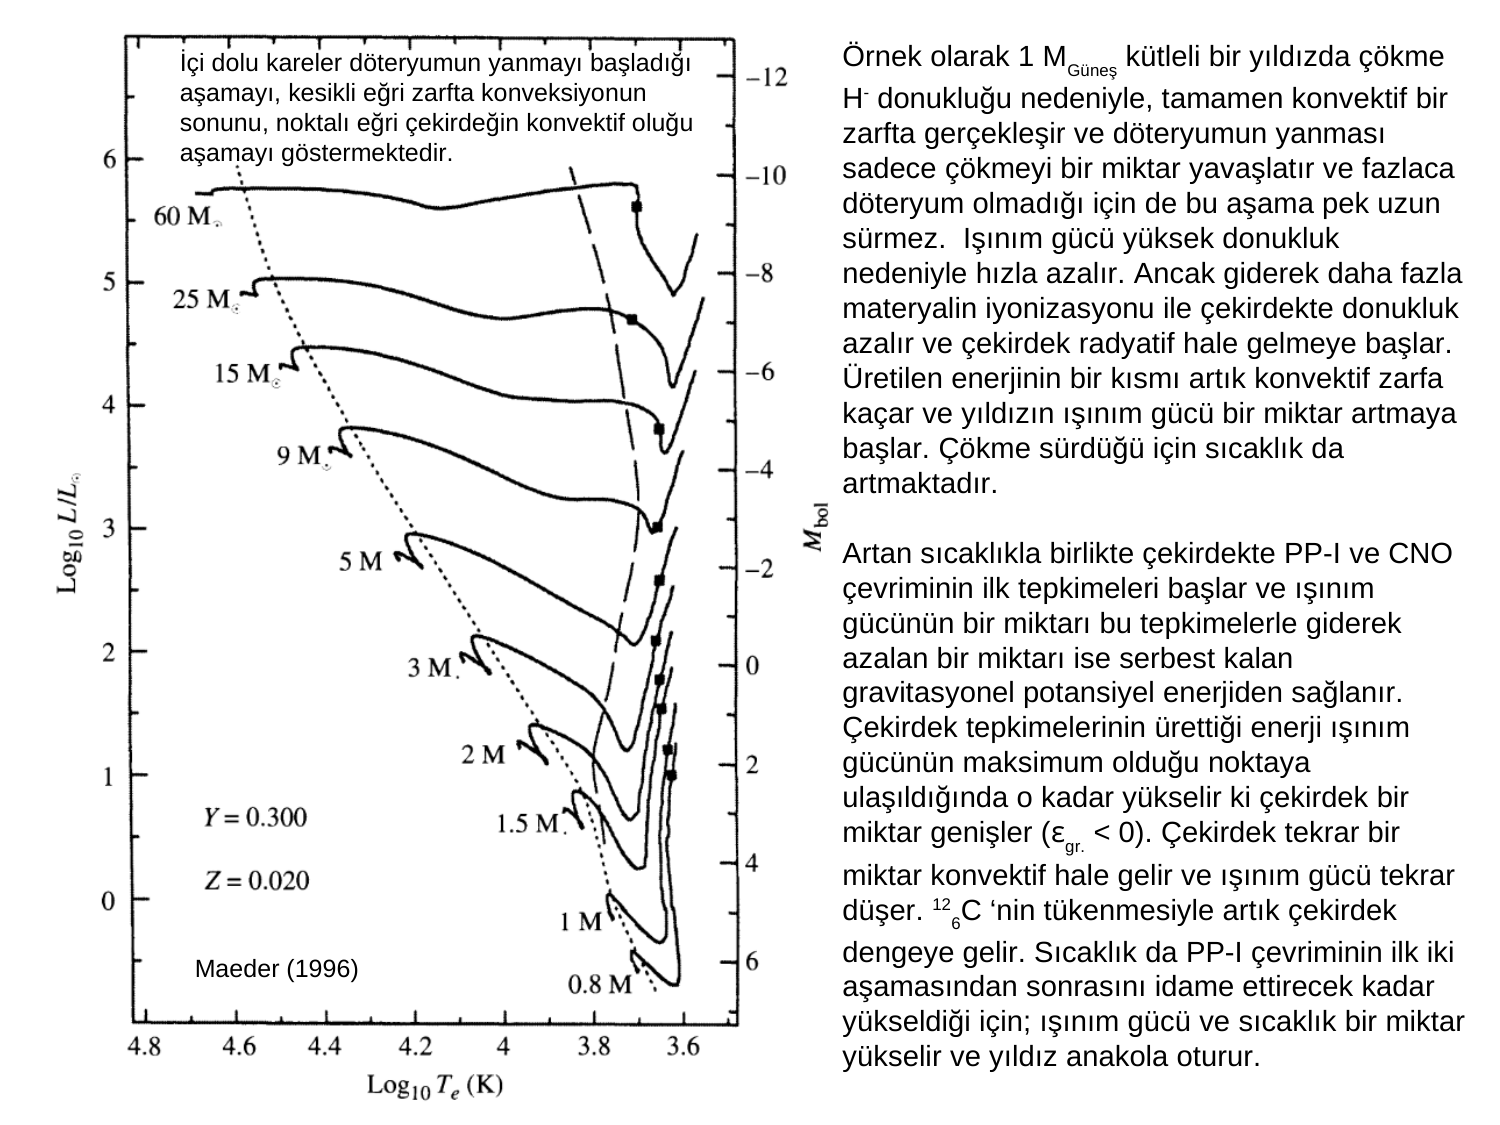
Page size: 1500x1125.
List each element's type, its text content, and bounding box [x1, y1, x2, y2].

picture [10, 13, 871, 1122]
text_box İçi dolu kareler döteryumun yanmayı başladığı aşamayı, kesikli eğri zarfta konveksiyonun sonunu, noktalı eğri çekirdeğin konvektif oluğu aşamayı göstermektedir. [165, 39, 721, 174]
text_box Maeder (1996) [180, 945, 376, 990]
text_box Örnek olarak 1 MGüneş kütleli bir yıldızda çökme H- donukluğu nedeniyle, tamamen konvektif bir zarfta gerçekleşir ve döteryumun yanması sadece çökmeyi bir miktar yavaşlatır ve fazlaca döteryum olmadığı için de bu aşama pek uzun sürmez. Işınım gücü yüksek donukluk nedeniyle hızla azalır. Ancak giderek daha fazla materyalin iyonizasyonu ile çekirdekte donukluk azalır ve çekirdek radyatif hale gelmeye başlar. Üretilen enerjinin bir kısmı artık konvektif zarfa kaçar ve yıldızın ışınım gücü bir miktar artmaya başlar. Çökme sürdüğü için sıcaklık da artmaktadır. Artan sıcaklıkla birlikte çekirdekte PP-I ve CNO çevriminin ilk tepkimeleri başlar ve ışınım gücünün bir miktarı bu tepkimelerle giderek azalan bir miktarı ise serbest kalan gravitasyonel potansiyel enerjiden sağlanır. Çekirdek tepkimelerinin ürettiği enerji ışınım gücünün maksimum olduğu noktaya ulaşıldığında o kadar yükselir ki çekirdek bir miktar genişler (εgr. < 0). Çekirdek tekrar bir miktar konvektif hale gelir ve ışınım gücü tekrar düşer. 126C ‘nin tükenmesiyle artık çekirdek dengeye gelir. Sıcaklık da PP-I çevriminin ilk iki aşamasından sonrasını idame ettirecek kadar yükseldiği için; ışınım gücü ve sıcaklık bir miktar yükselir ve yıldız anakola oturur. [827, 29, 1488, 1086]
